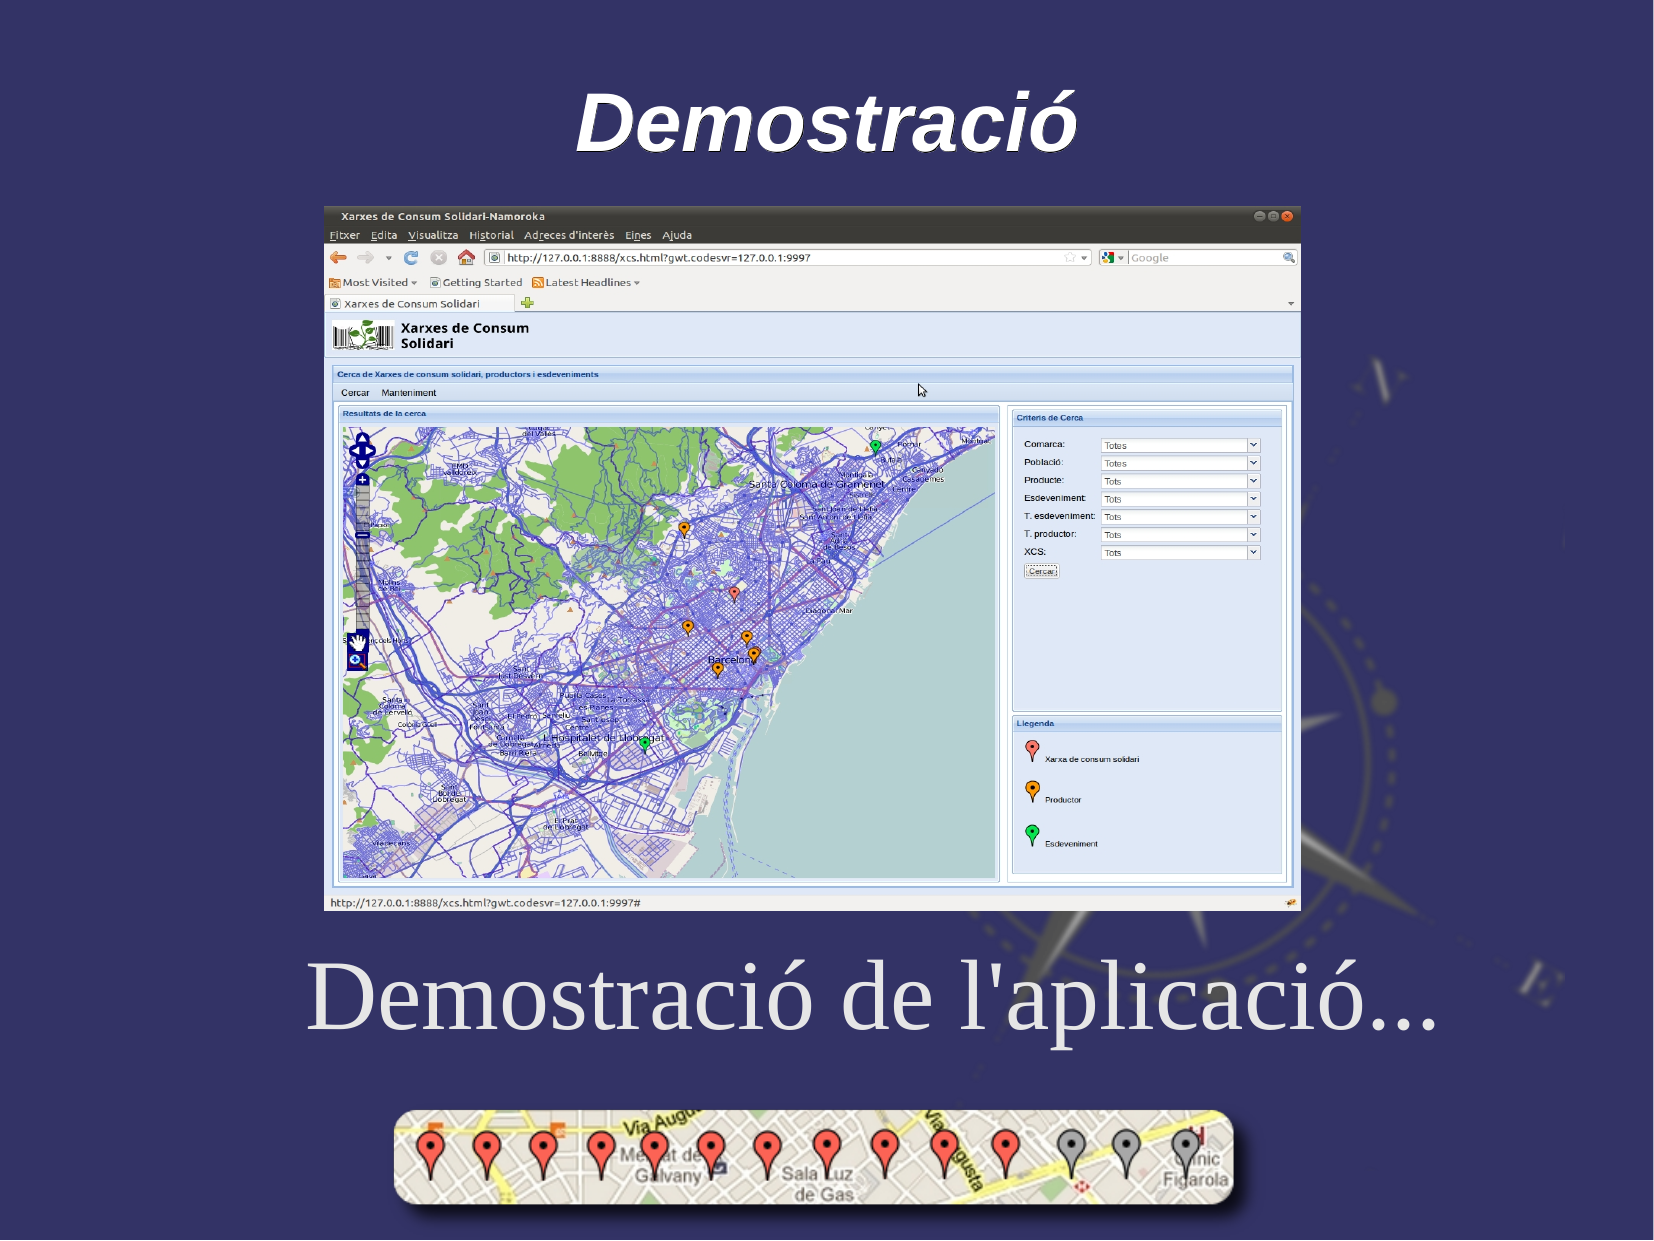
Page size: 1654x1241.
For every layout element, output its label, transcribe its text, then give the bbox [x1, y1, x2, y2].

title Demostració [121, 19, 1534, 227]
subtitle Demostració de l'aplicació... [178, 364, 1570, 1184]
picture [383, 1099, 1270, 1241]
picture [324, 206, 1565, 911]
